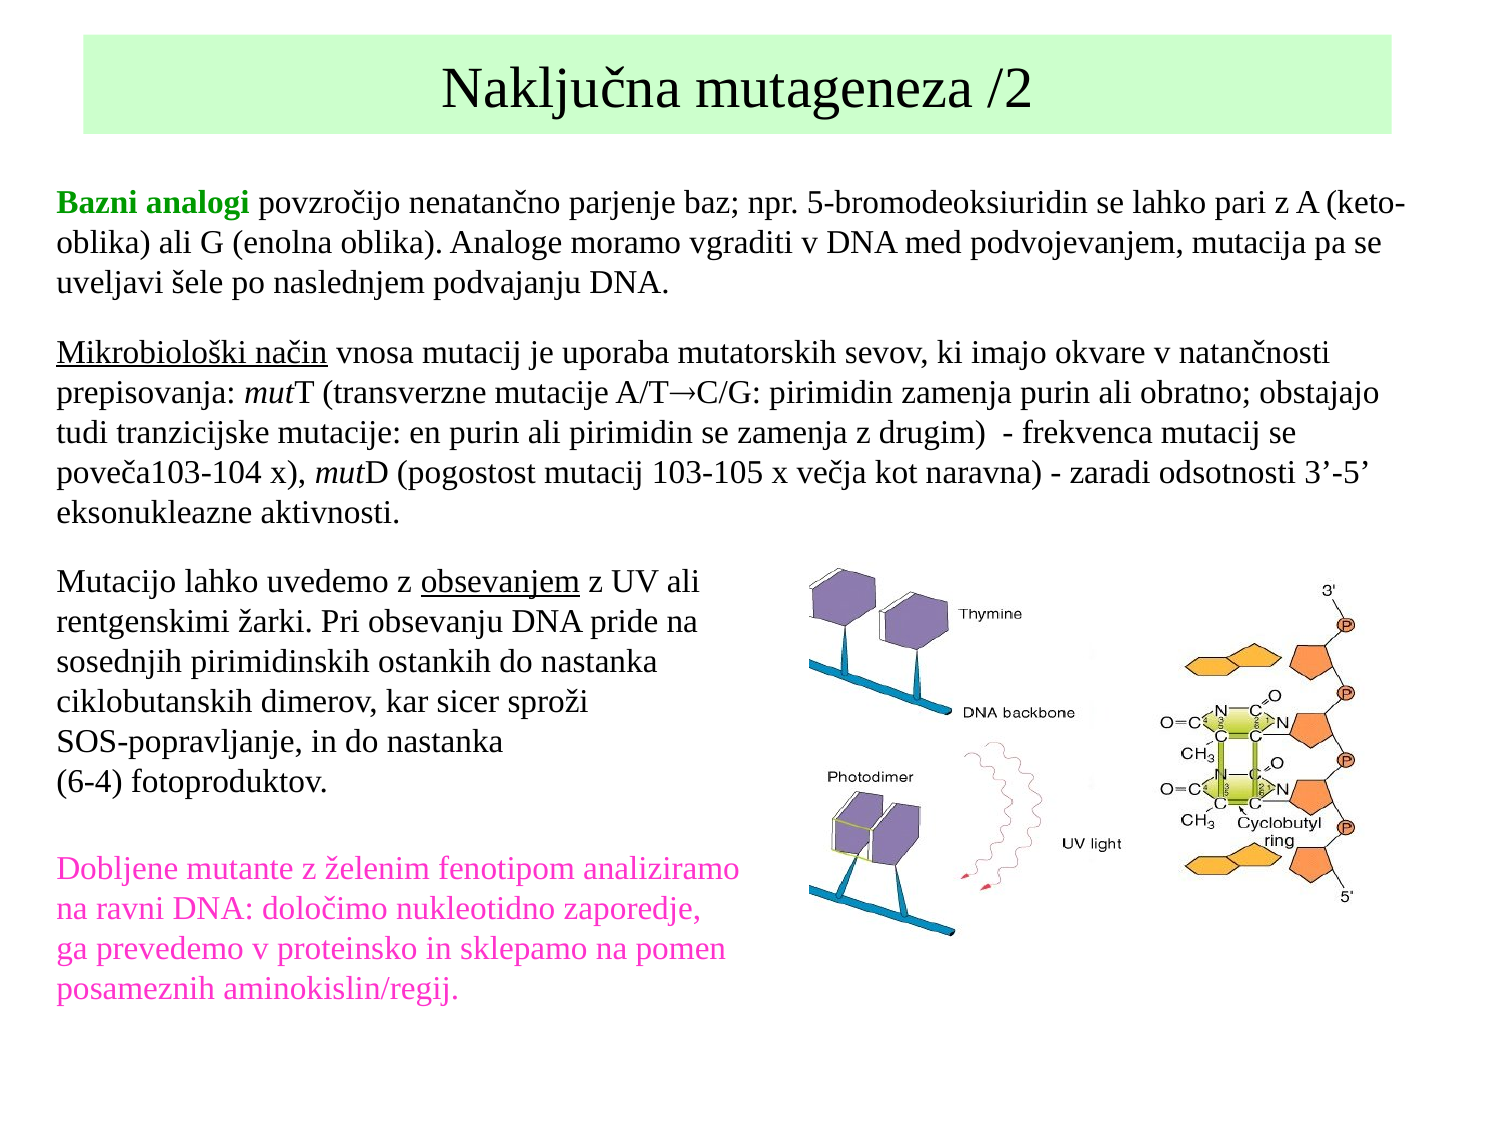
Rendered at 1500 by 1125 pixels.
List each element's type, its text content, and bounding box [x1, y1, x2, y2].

title Naključna mutageneza /2 [83, 34, 1392, 134]
picture [809, 562, 1365, 941]
list Bazni analogi povzročijo nenatančno parjenje baz; npr. 5-bromodeoksiuridin se lahko pari z A (keto-oblika) ali G (enolna oblika). Analoge moramo vgraditi v DNA med podvojevanjem, mutacija pa se uveljavi šele po naslednjem podvajanju DNA. Mikrobiološki način vnosa mutacij je uporaba mutatorskih sevov, ki imajo okvare v natančnosti prepisovanja: mutT (transverzne mutacije A/TC/G: pirimidin zamenja purin ali obratno; obstajajo tudi tranzicijske mutacije: en purin ali pirimidin se zamenja z drugim) - frekvenca mutacij se poveča103-104 x), mutD (pogostost mutacij 103-105 x večja kot naravna) - zaradi odsotnosti 3’-5’ eksonukleazne aktivnosti. Mutacijo lahko uvedemo z obsevanjem z UV ali rentgenskimi žarki. Pri obsevanju DNA pride na sosednjih pirimidinskih ostankih do nastanka ciklobutanskih dimerov, kar sicer sproži SOS-popravljanje, in do nastanka (6-4) fotoproduktov. Dobljene mutante z želenim fenotipom analiziramo na ravni DNA: določimo nukleotidno zaporedje, ga prevedemo v proteinsko in sklepamo na pomen posameznih aminokislin/regij. [41, 173, 1450, 1082]
